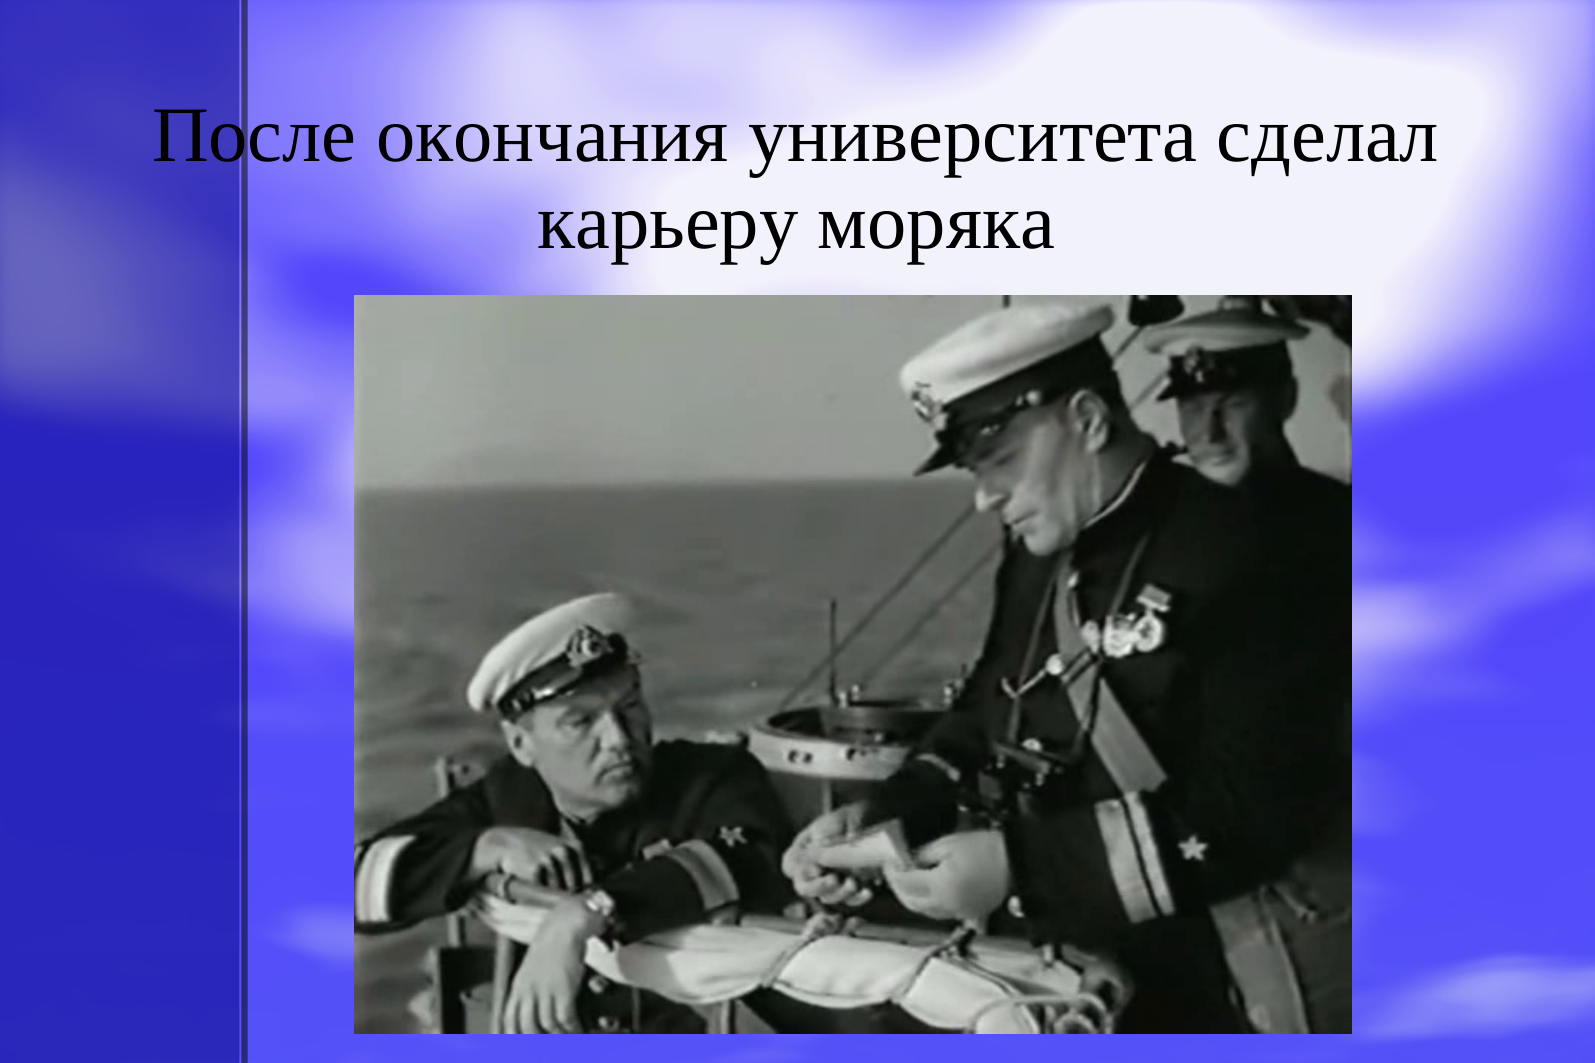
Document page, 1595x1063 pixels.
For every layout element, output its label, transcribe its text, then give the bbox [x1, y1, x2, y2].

picture [354, 295, 1352, 1034]
title После окончания университета сделал карьеру моряка [115, 89, 1478, 268]
